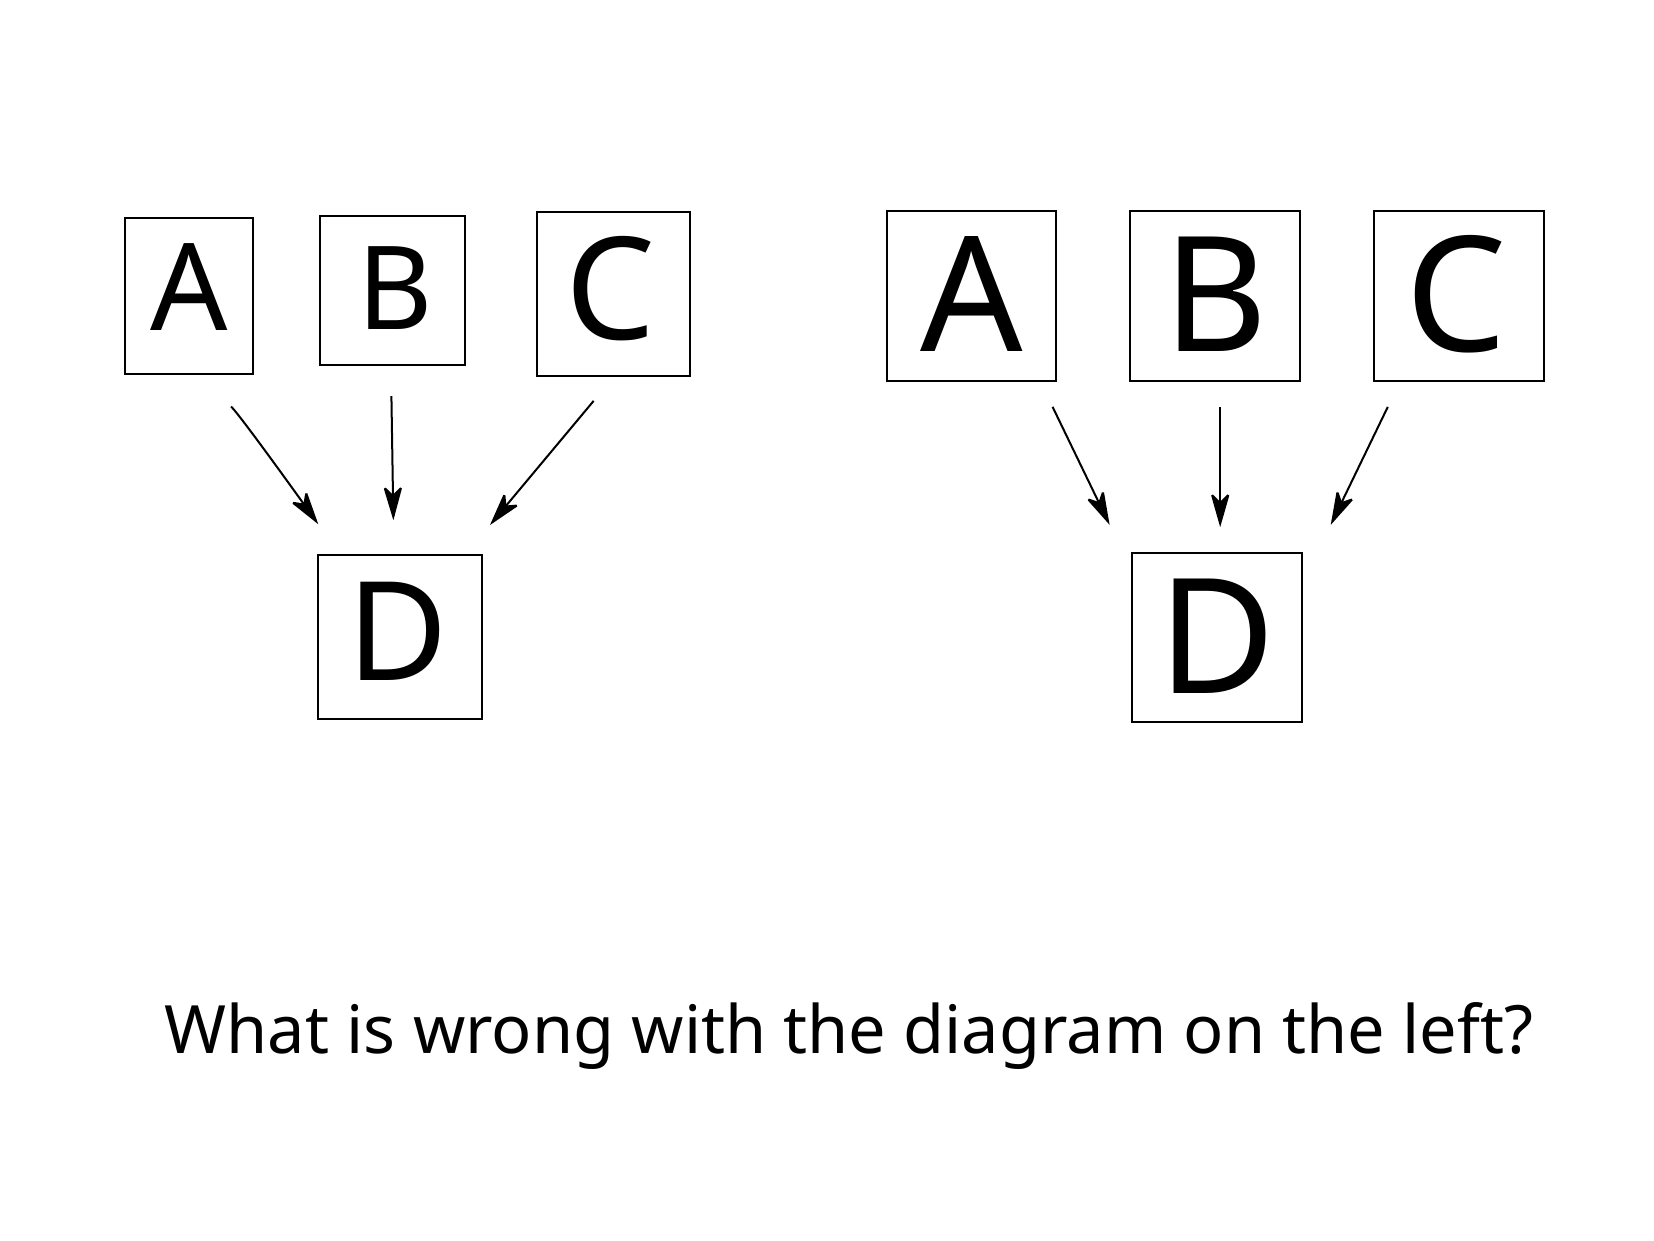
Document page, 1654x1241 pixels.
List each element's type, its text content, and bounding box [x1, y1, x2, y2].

picture [124, 210, 1546, 724]
text_box What is wrong with the diagram on the left? [150, 975, 1504, 1065]
